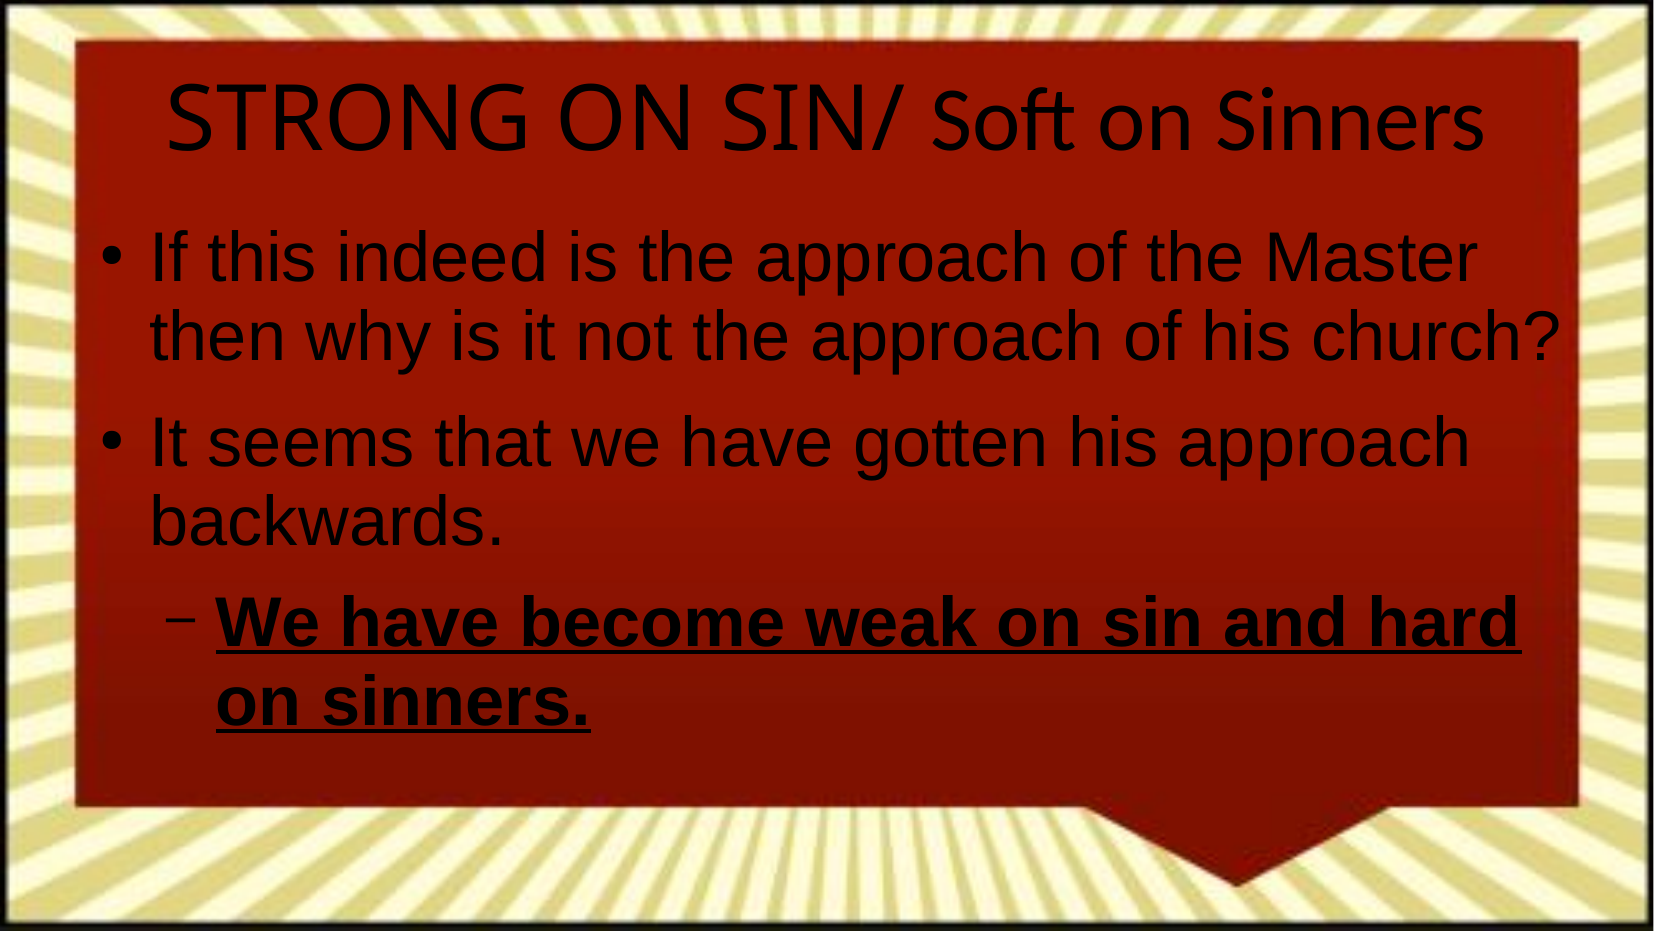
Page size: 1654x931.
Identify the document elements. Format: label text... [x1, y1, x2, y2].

list If this indeed is the approach of the Master then why is it not the approach of his church? It seems that we have gotten his approach backwards. We have become weak on sin and hard on sinners. [82, 217, 1571, 811]
title STRONG ON SIN/ Soft on Sinners [82, 37, 1571, 193]
picture [0, 0, 1654, 931]
